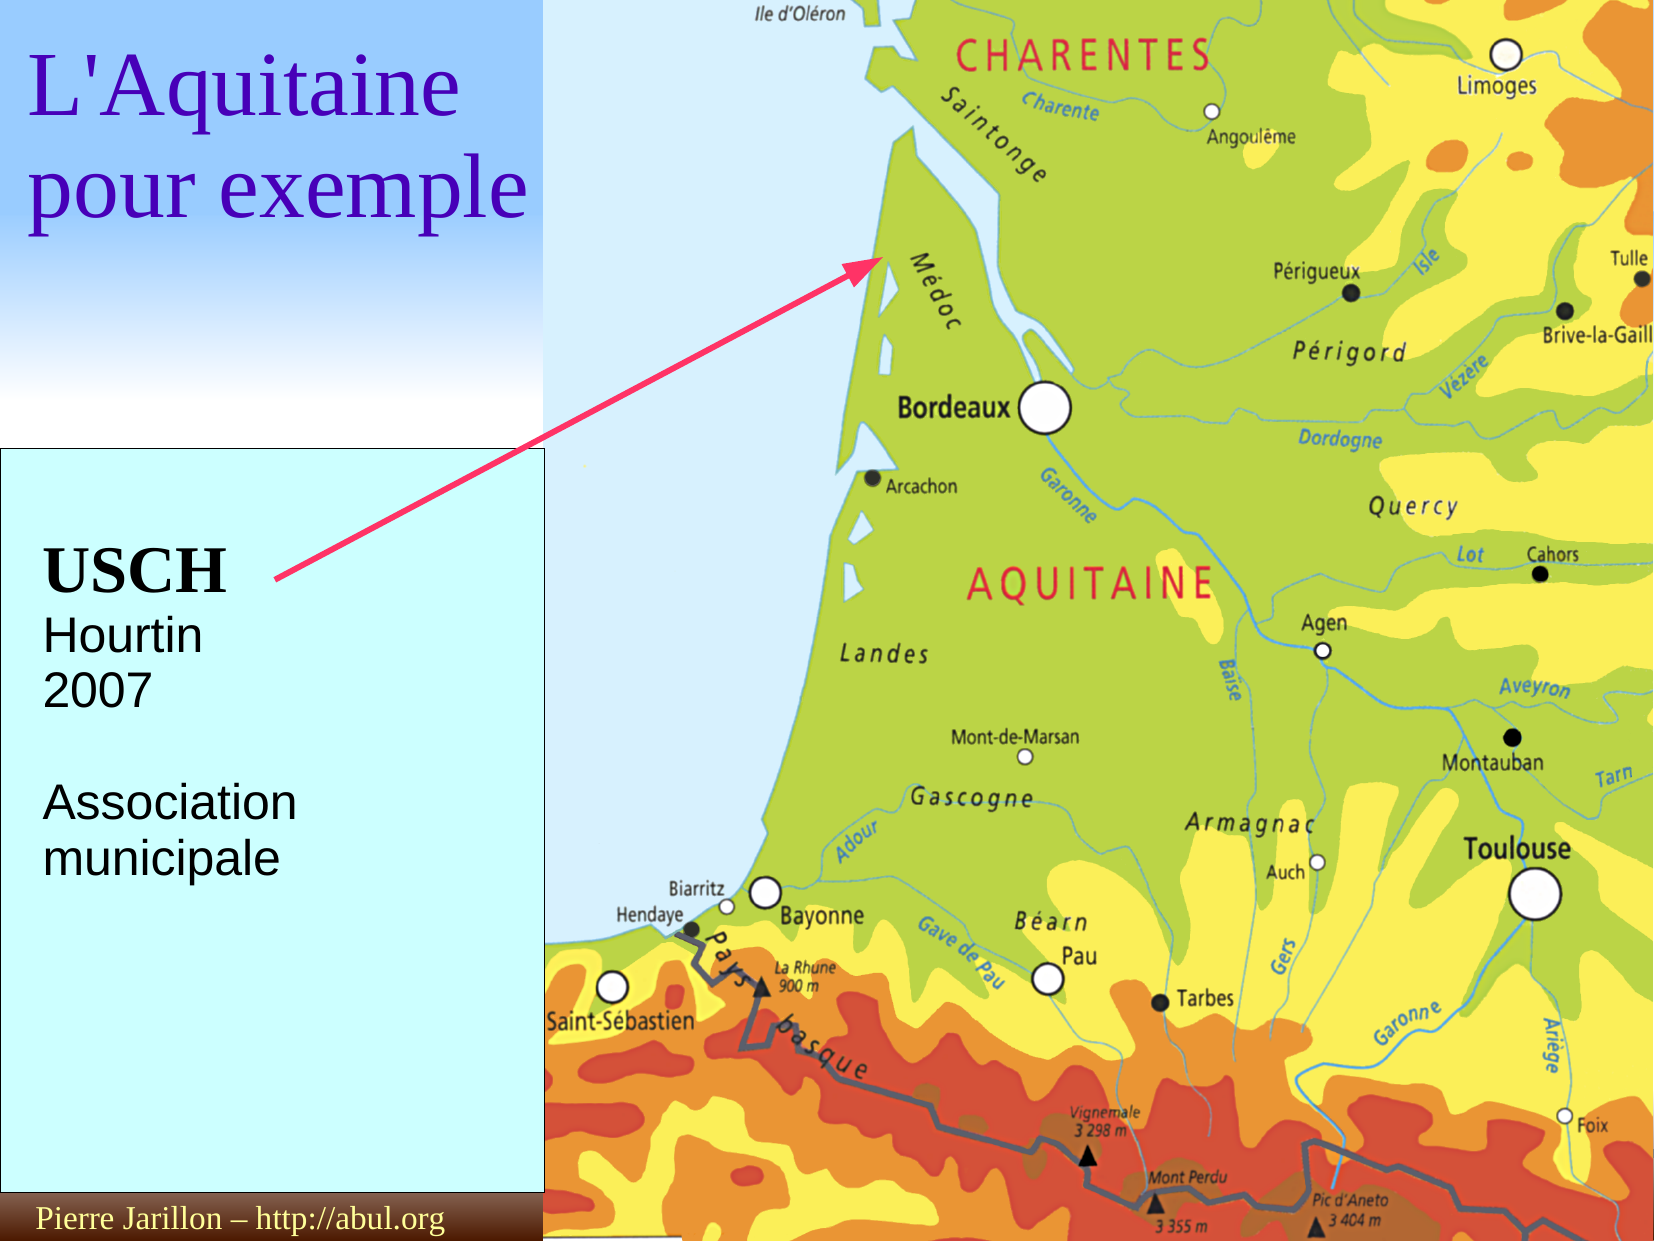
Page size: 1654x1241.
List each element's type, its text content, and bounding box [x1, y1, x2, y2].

picture [543, 0, 1653, 1241]
text_box USCH Hourtin 2007 Association municipale [42, 532, 508, 1117]
text_box [308, 386, 314, 442]
title L'Aquitaine pour exemple [27, 33, 1440, 237]
text_box [0, 448, 545, 1193]
